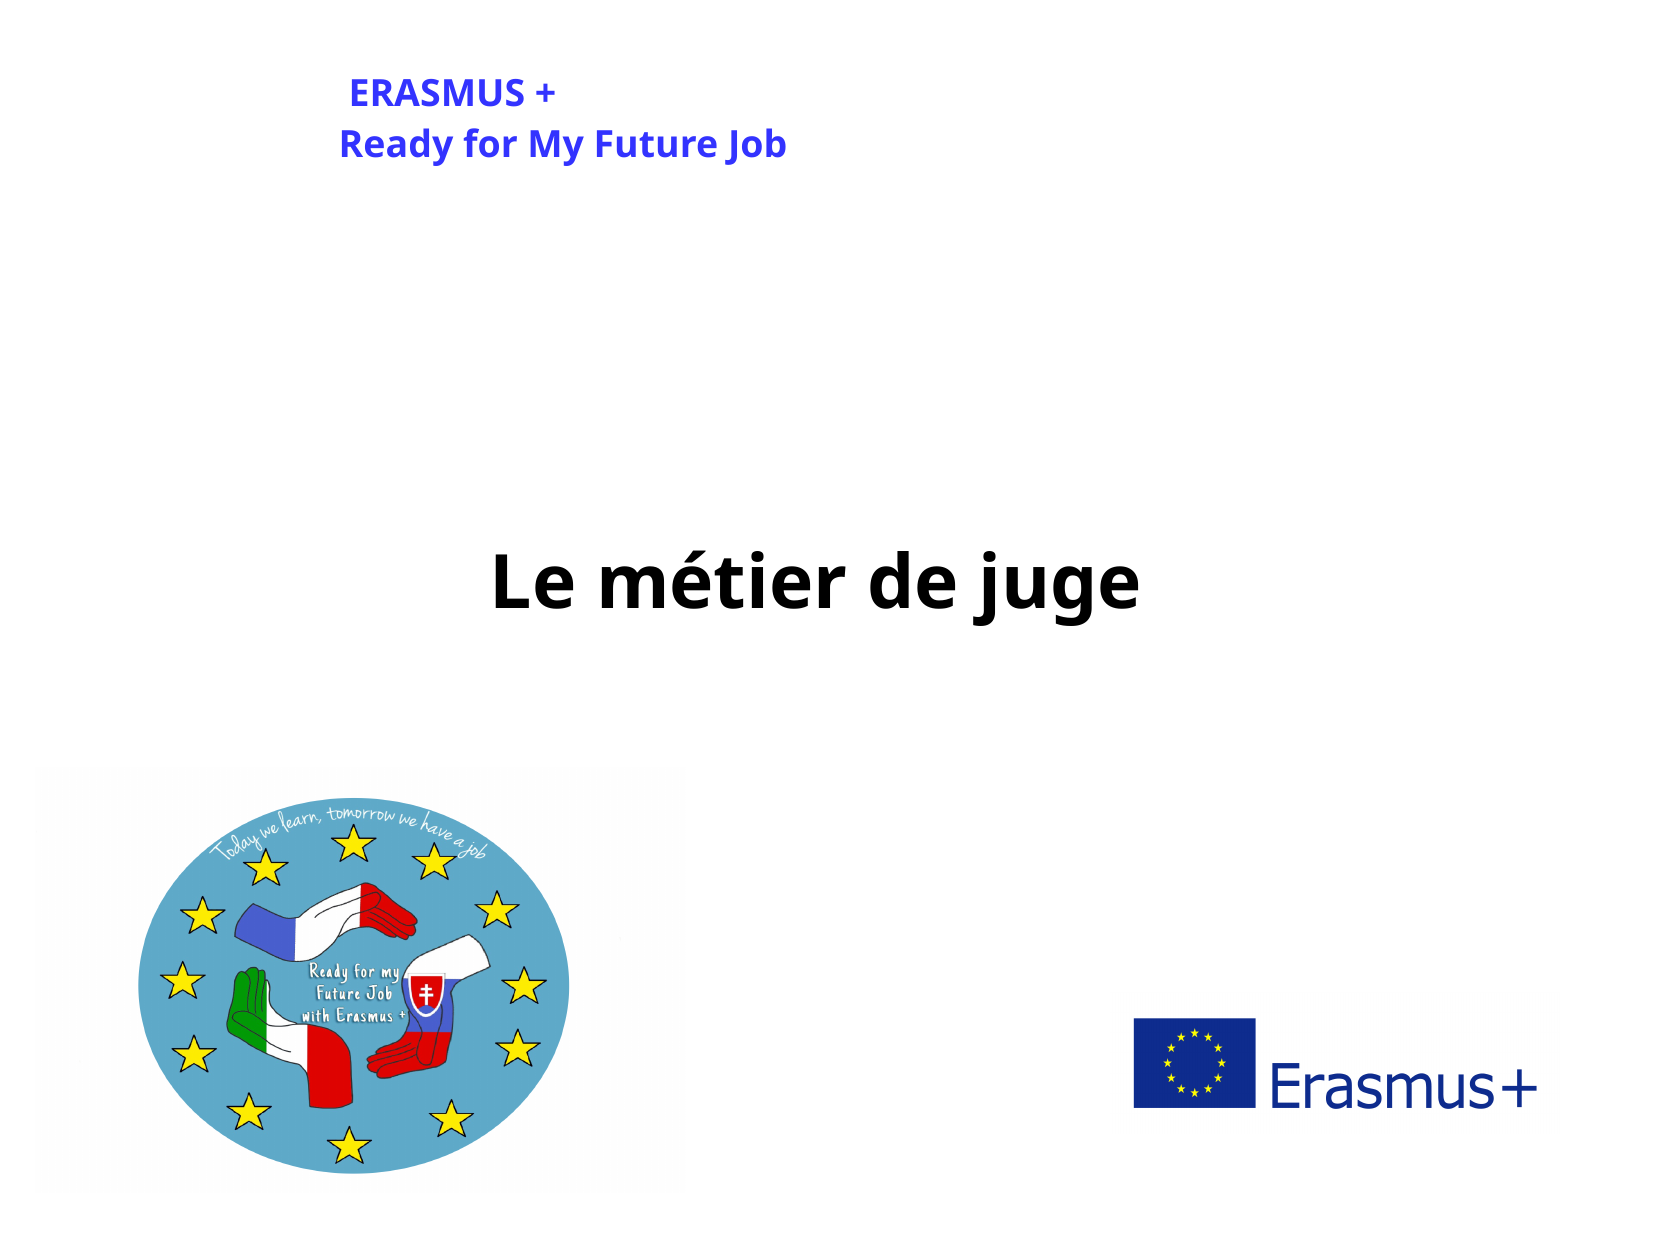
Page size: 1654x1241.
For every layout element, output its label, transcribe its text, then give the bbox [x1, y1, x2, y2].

text_box ERASMUS + Ready for My Future Job [324, 59, 1241, 357]
picture [1110, 992, 1560, 1134]
subtitle Le métier de juge [82, 49, 1571, 1109]
picture [35, 767, 686, 1193]
